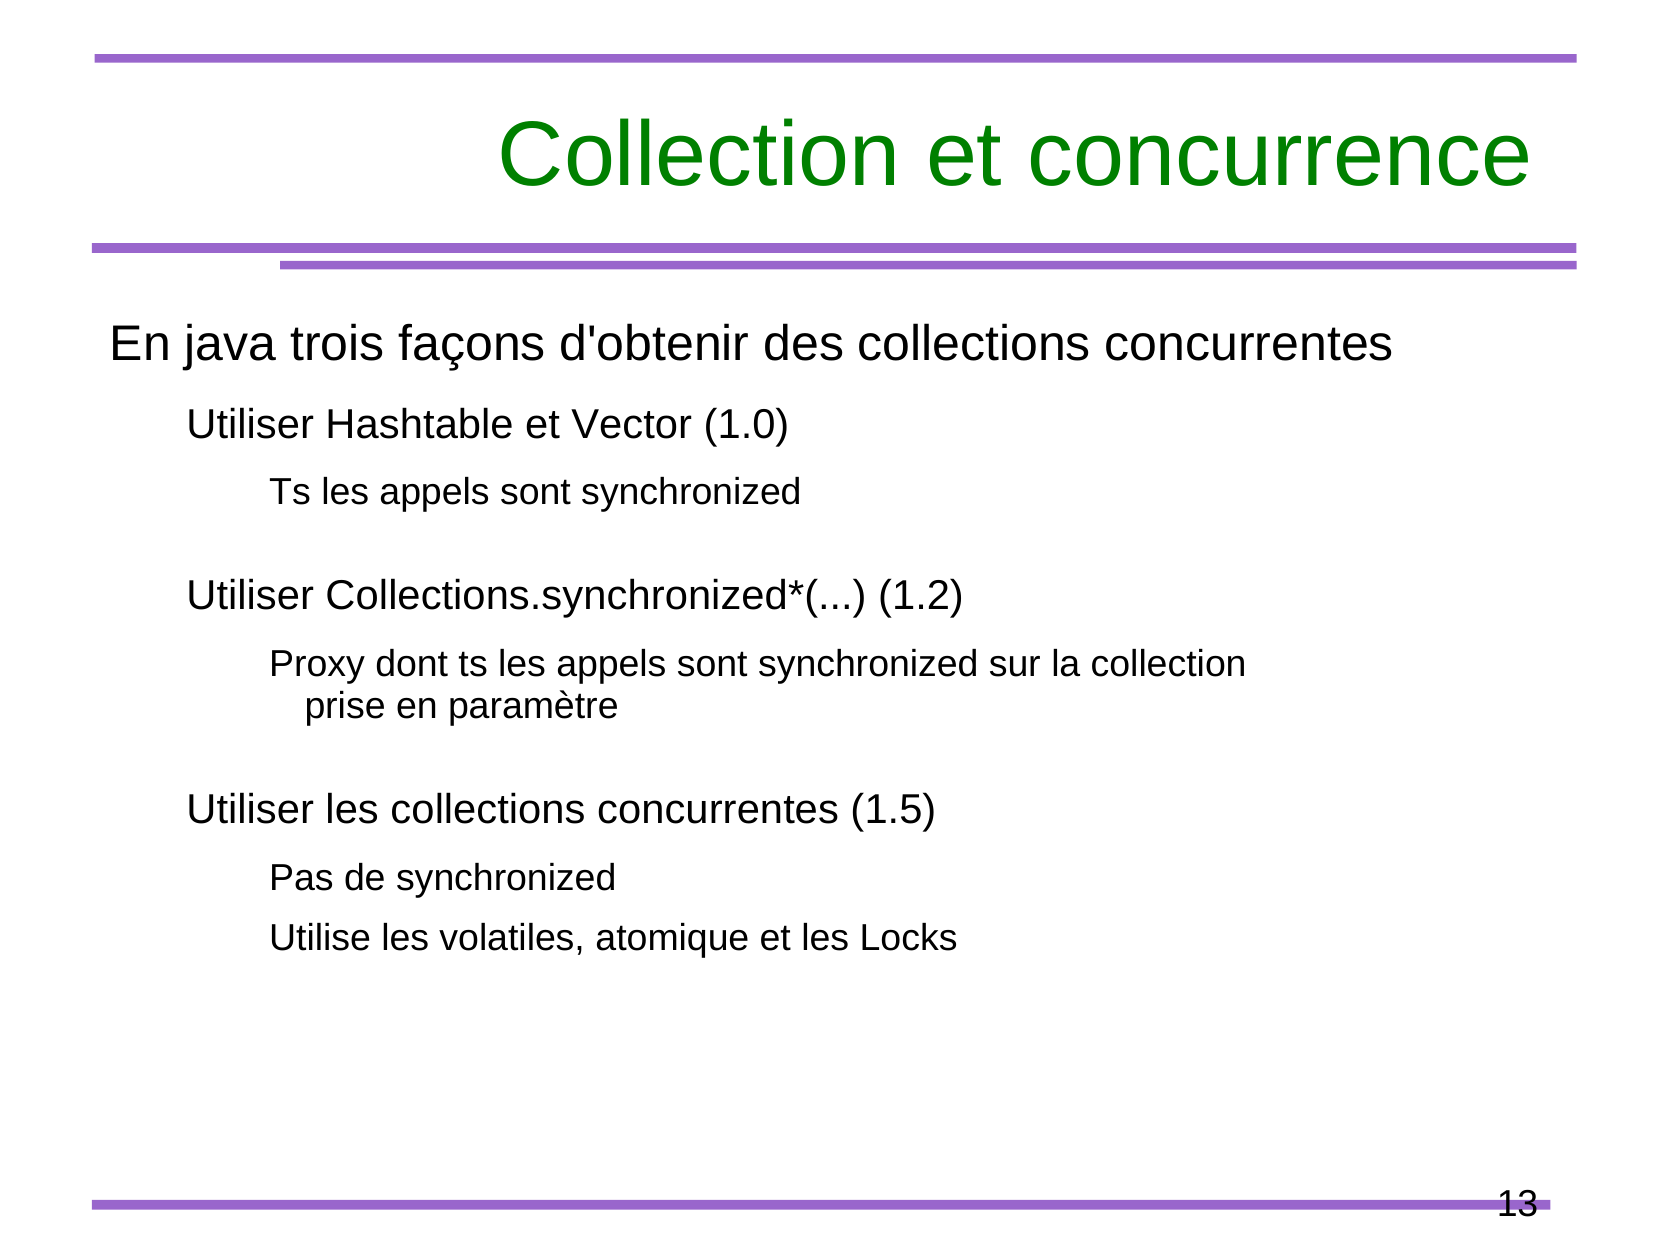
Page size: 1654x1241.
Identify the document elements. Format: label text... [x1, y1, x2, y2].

list En java trois façons d'obtenir des collections concurrentes Utiliser Hashtable et Vector (1.0) Ts les appels sont synchronized Utiliser Collections.synchronized*(...) (1.2) Proxy dont ts les appels sont synchronized sur la collection prise en paramètre Utiliser les collections concurrentes (1.5) Pas de synchronized Utilise les volatiles, atomique et les Locks [92, 315, 1563, 1163]
title Collection et concurrence [121, 49, 1534, 257]
